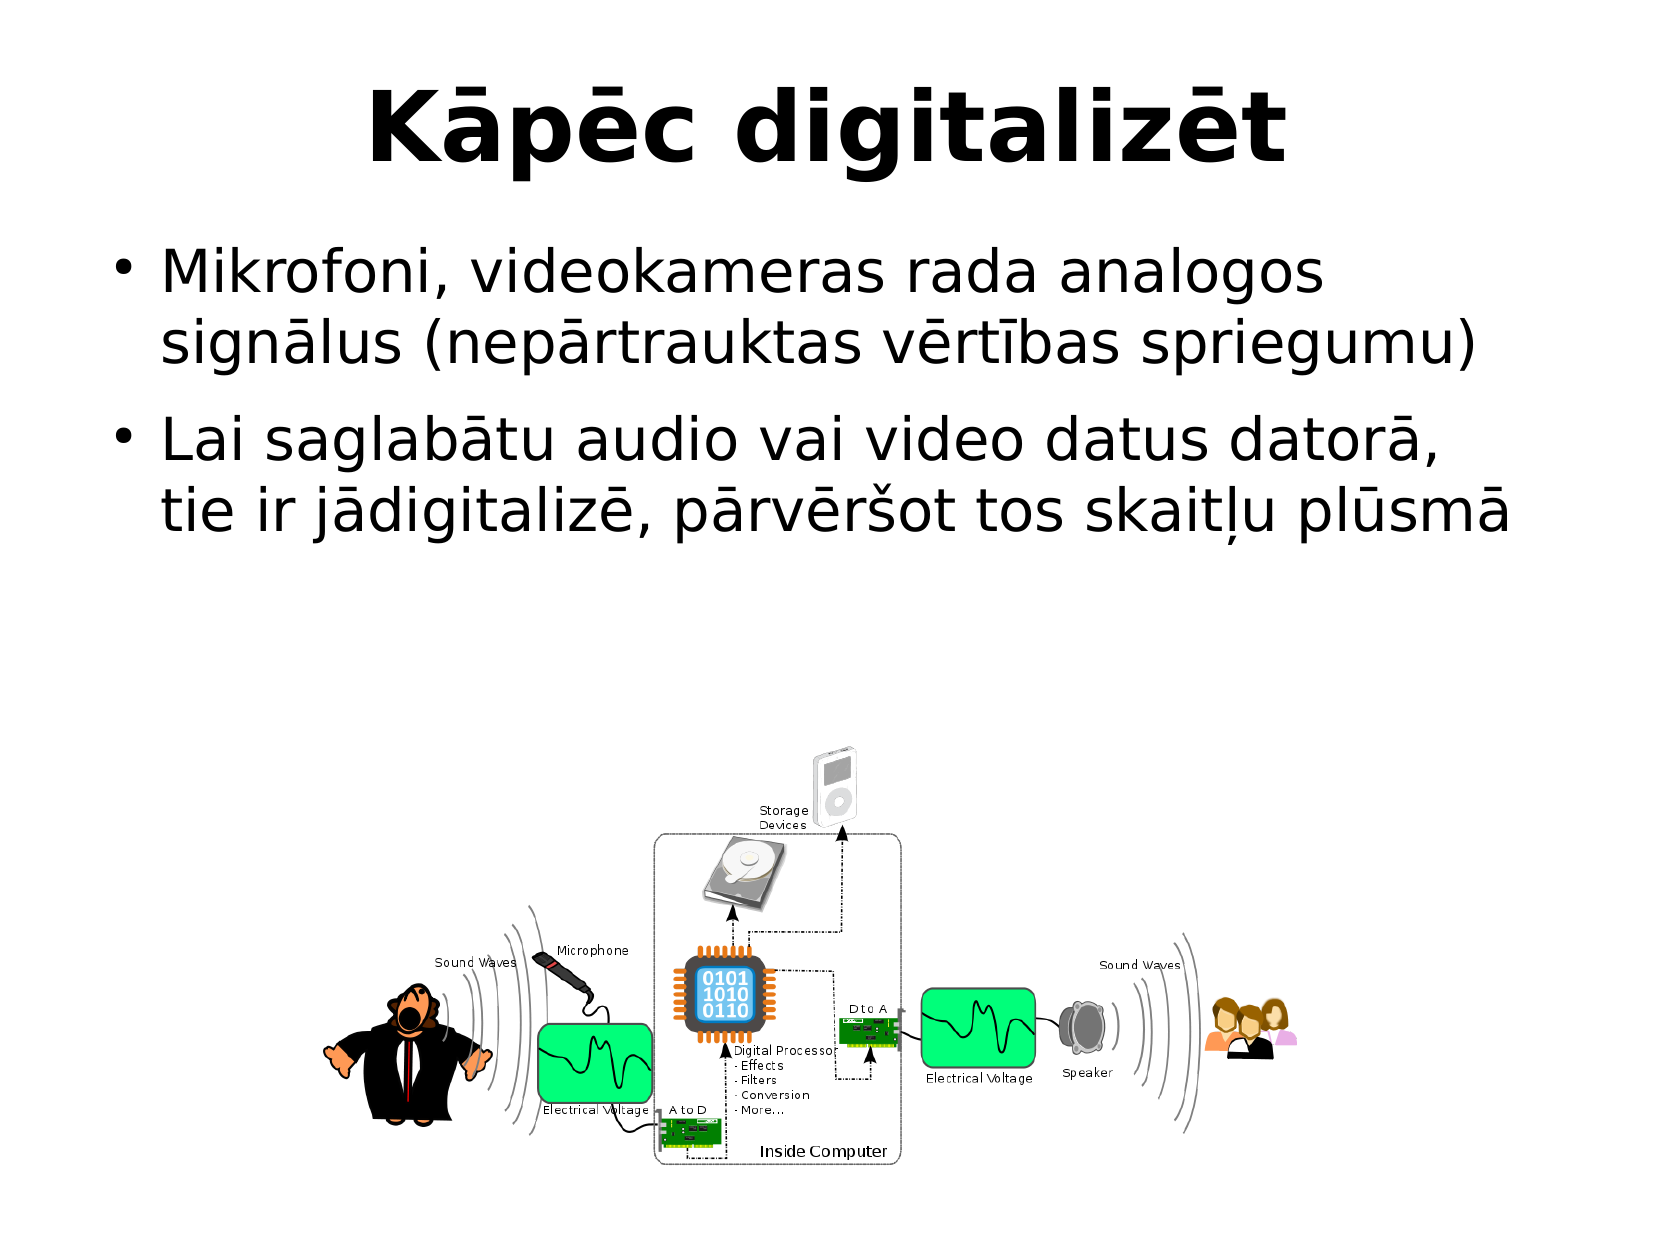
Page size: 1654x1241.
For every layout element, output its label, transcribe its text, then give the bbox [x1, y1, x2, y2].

title Kāpēc digitalizēt [82, 49, 1571, 196]
picture [323, 726, 1297, 1185]
list Mikrofoni, videokameras rada analogos signālus (nepārtrauktas vērtības spriegumu) Lai saglabātu audio vai video datus datorā, tie ir jādigitalizē, pārvēršot tos skaitļu plūsmā [82, 225, 1538, 683]
